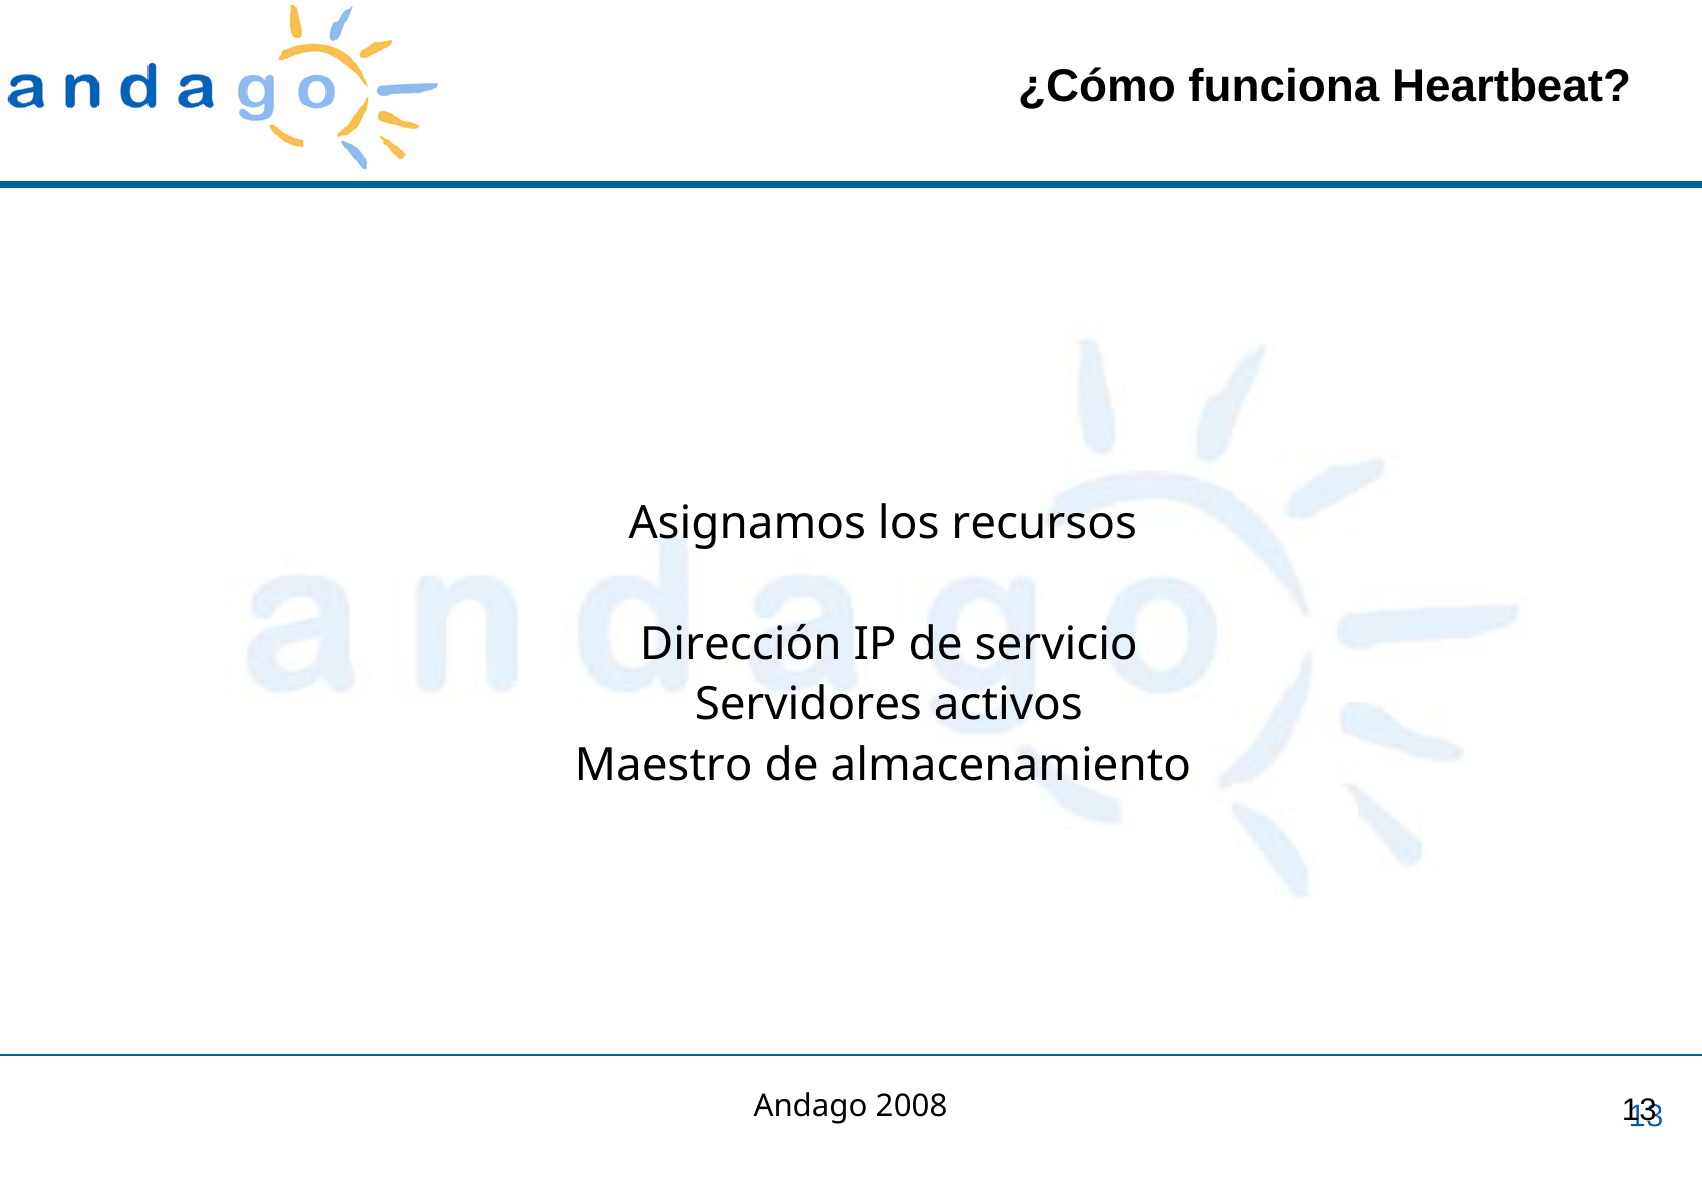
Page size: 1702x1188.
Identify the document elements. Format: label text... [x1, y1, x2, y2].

title ¿Cómo funciona Heartbeat? [255, 0, 1702, 188]
subtitle Asignamos los recursos Dirección IP de servicio Servidores activos Maestro de almacenamiento [118, 288, 1566, 1002]
picture [0, 0, 255, 175]
